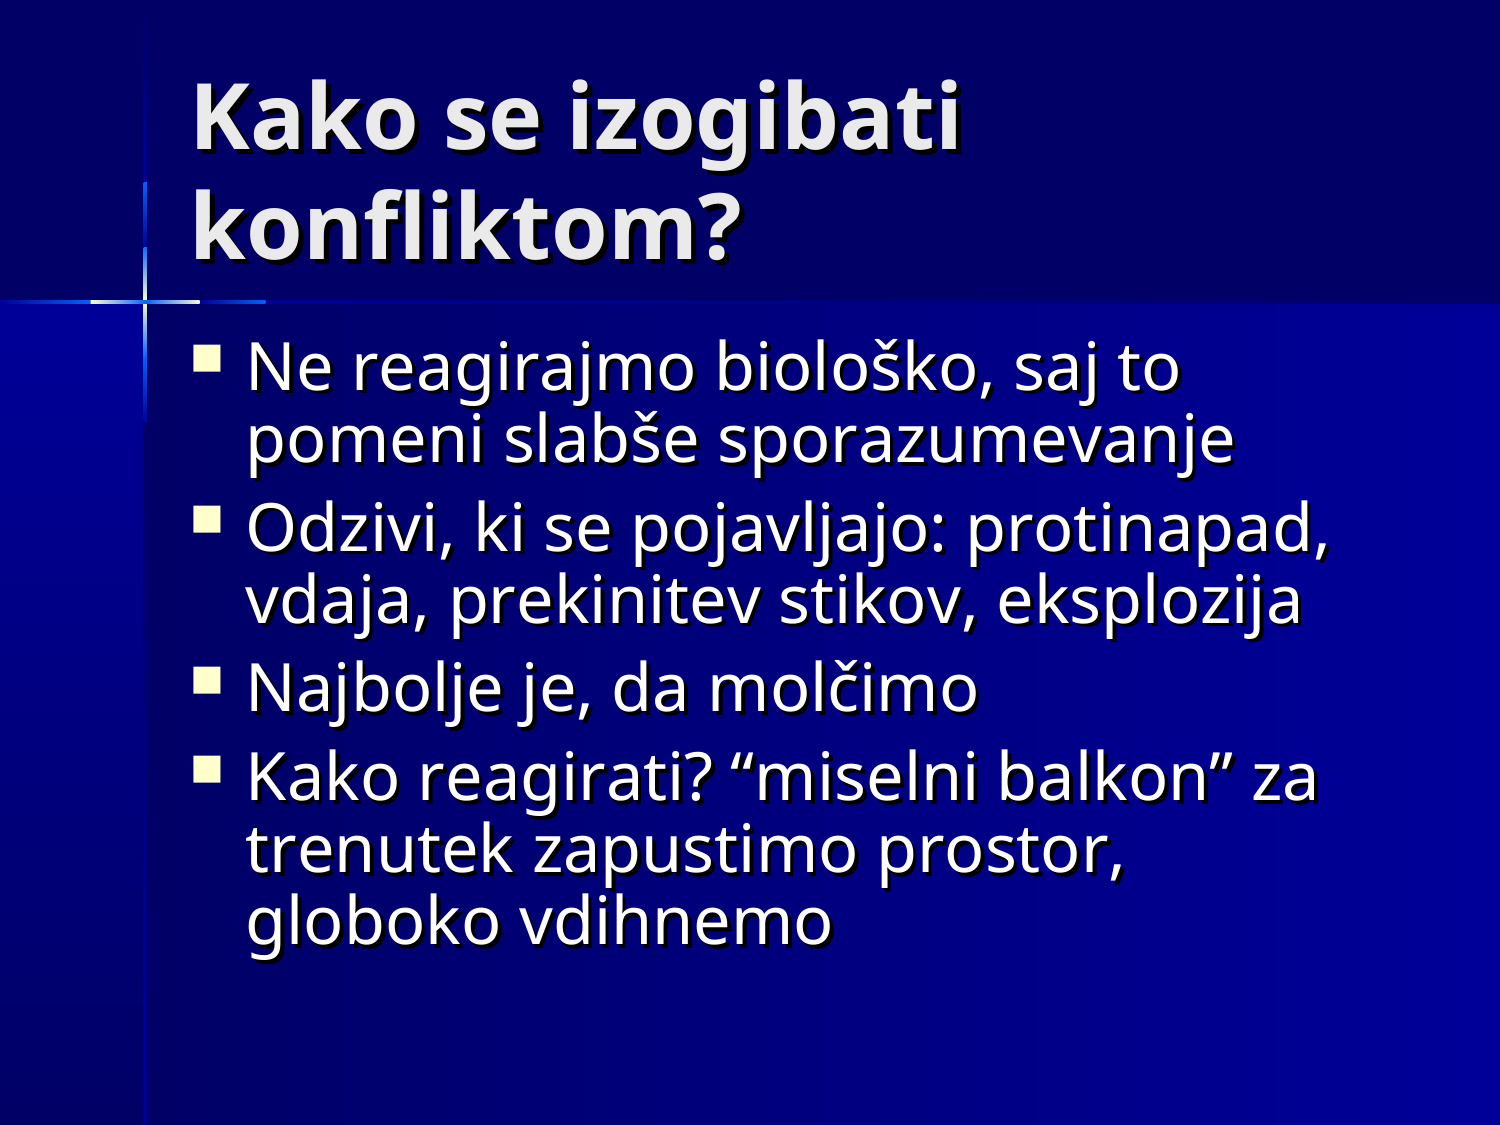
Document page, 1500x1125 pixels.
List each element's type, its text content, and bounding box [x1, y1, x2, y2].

title Kako se izogibati konfliktom? [174, 49, 1413, 285]
list Ne reagirajmo biološko, saj to pomeni slabše sporazumevanje Odzivi, ki se pojavljajo: protinapad, vdaja, prekinitev stikov, eksplozija Najbolje je, da molčimo Kako reagirati? “miselni balkon” za trenutek zapustimo prostor, globoko vdihnemo [174, 324, 1413, 1001]
